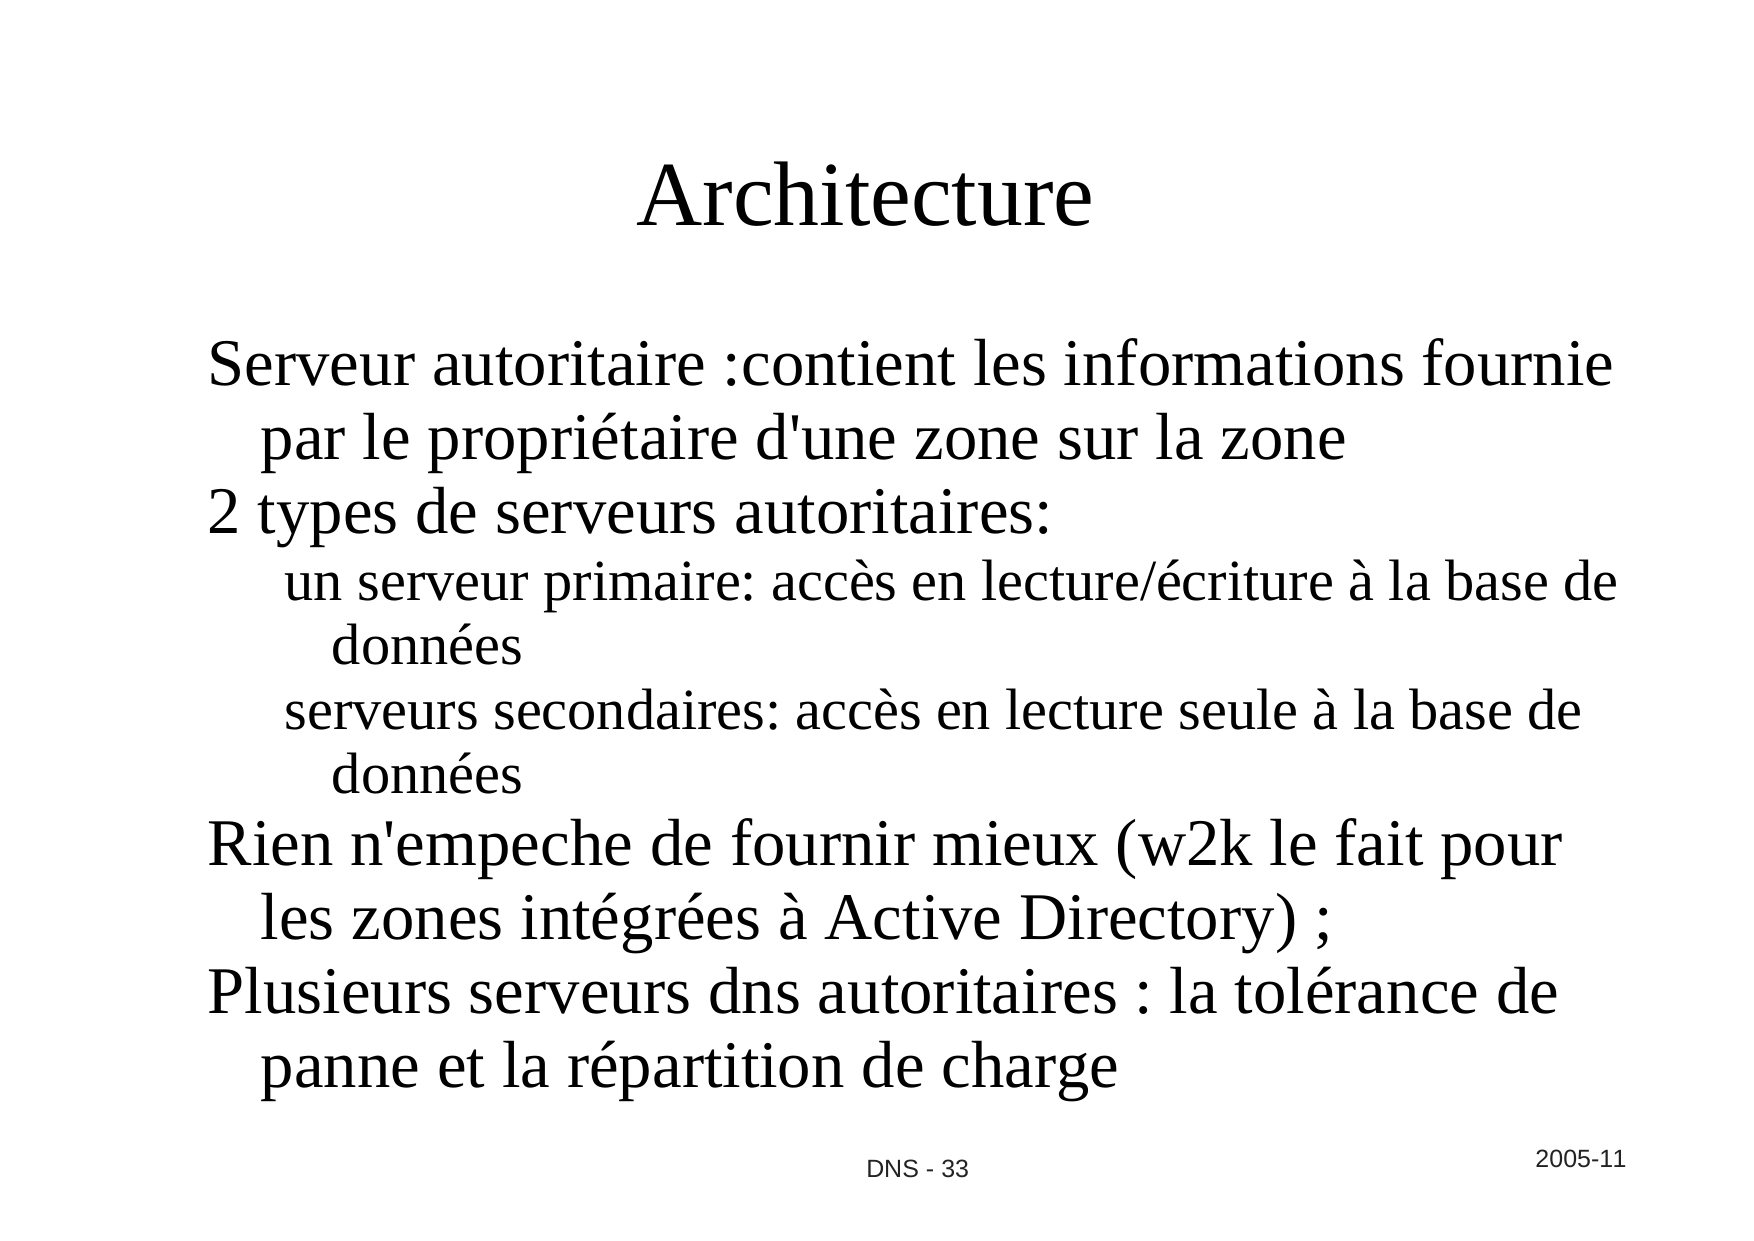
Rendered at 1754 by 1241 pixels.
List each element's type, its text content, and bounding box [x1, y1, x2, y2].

title Architecture [187, 109, 1545, 280]
list Serveur autoritaire :contient les informations fournie par le propriétaire d'une zone sur la zone 2 types de serveurs autoritaires: un serveur primaire: accès en lecture/écriture à la base de données serveurs secondaires: accès en lecture seule à la base de données Rien n'empeche de fournir mieux (w2k le fait pour les zones intégrées à Active Directory) ; Plusieurs serveurs dns autoritaires : la tolérance de panne et la répartition de charge [174, 318, 1634, 1182]
